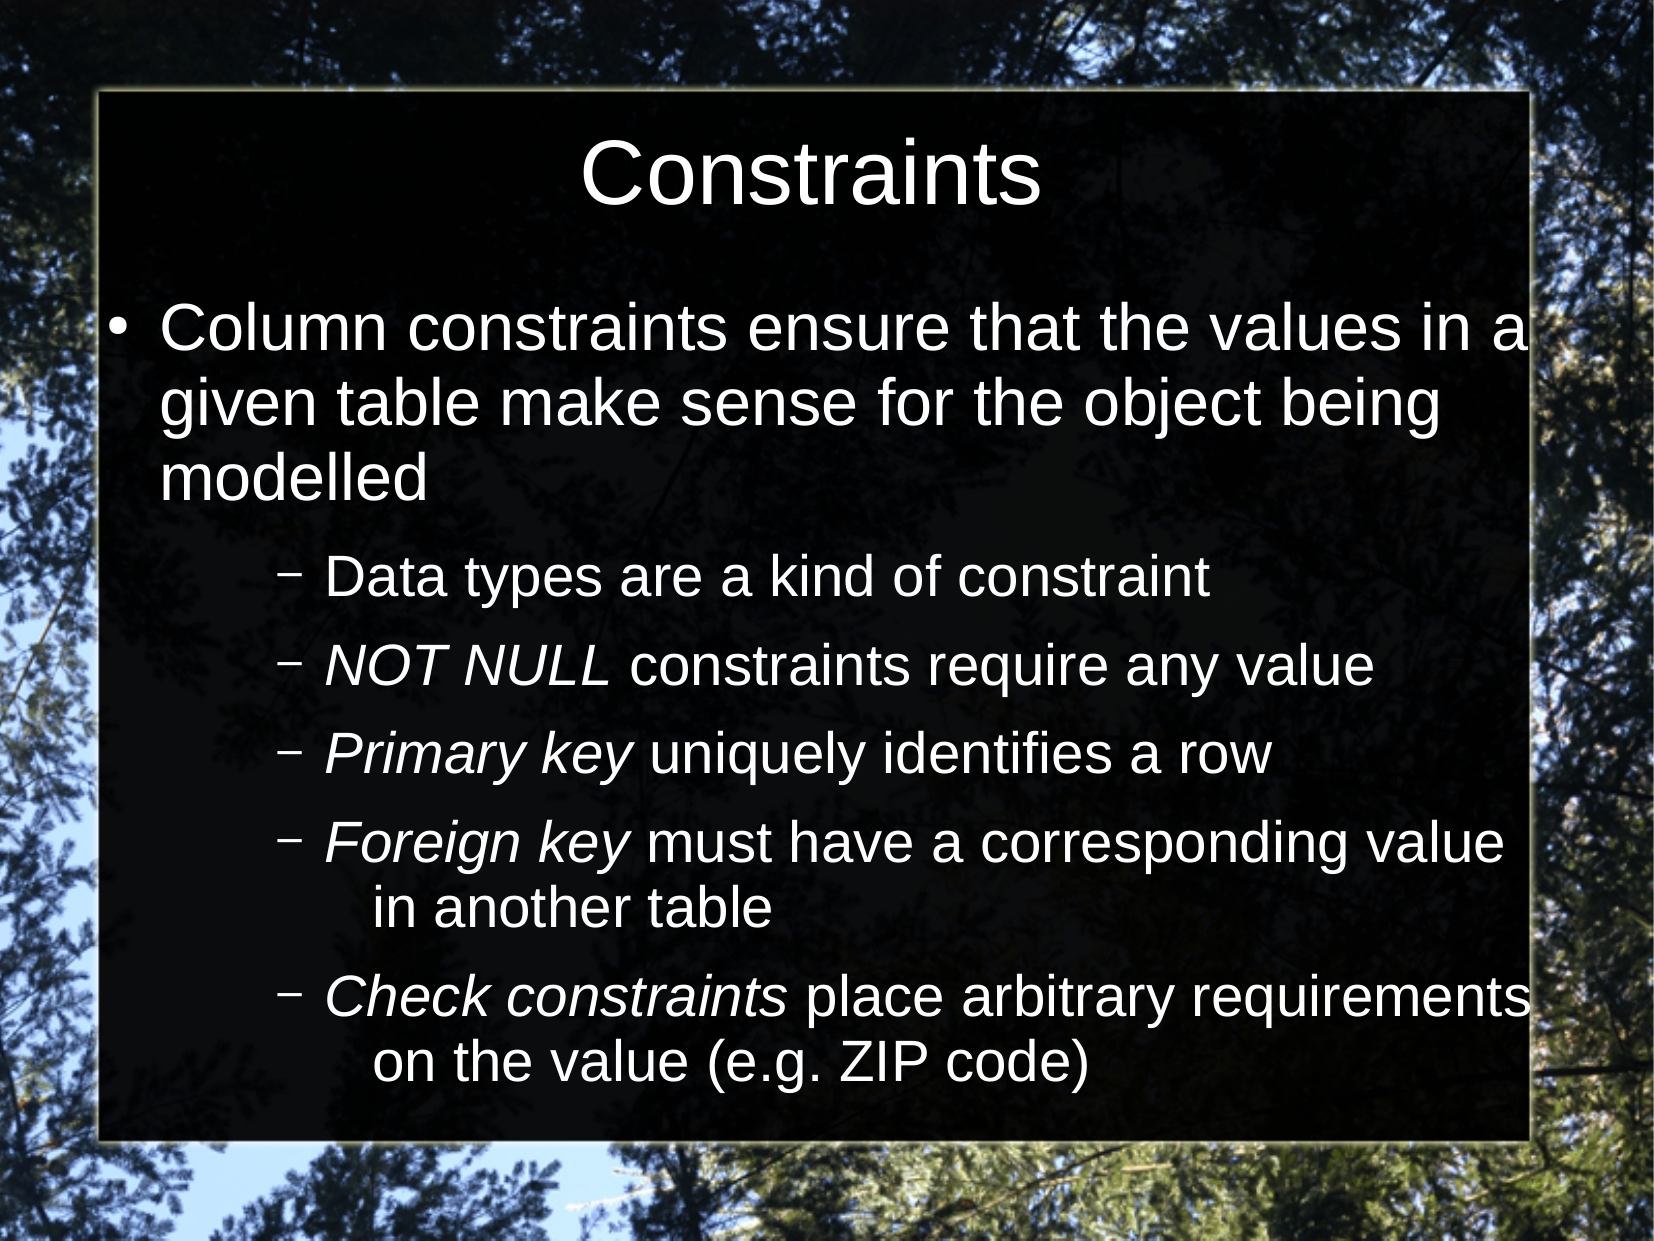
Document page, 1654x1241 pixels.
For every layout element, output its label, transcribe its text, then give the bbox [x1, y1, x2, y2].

list Column constraints ensure that the values in a given table make sense for the object being modelled Data types are a kind of constraint NOT NULL constraints require any value Primary key uniquely identifies a row Foreign key must have a corresponding value in another table Check constraints place arbitrary requirements on the value (e.g. ZIP code) [88, 290, 1536, 1094]
picture [0, 0, 1654, 1241]
title Constraints [88, 95, 1536, 250]
